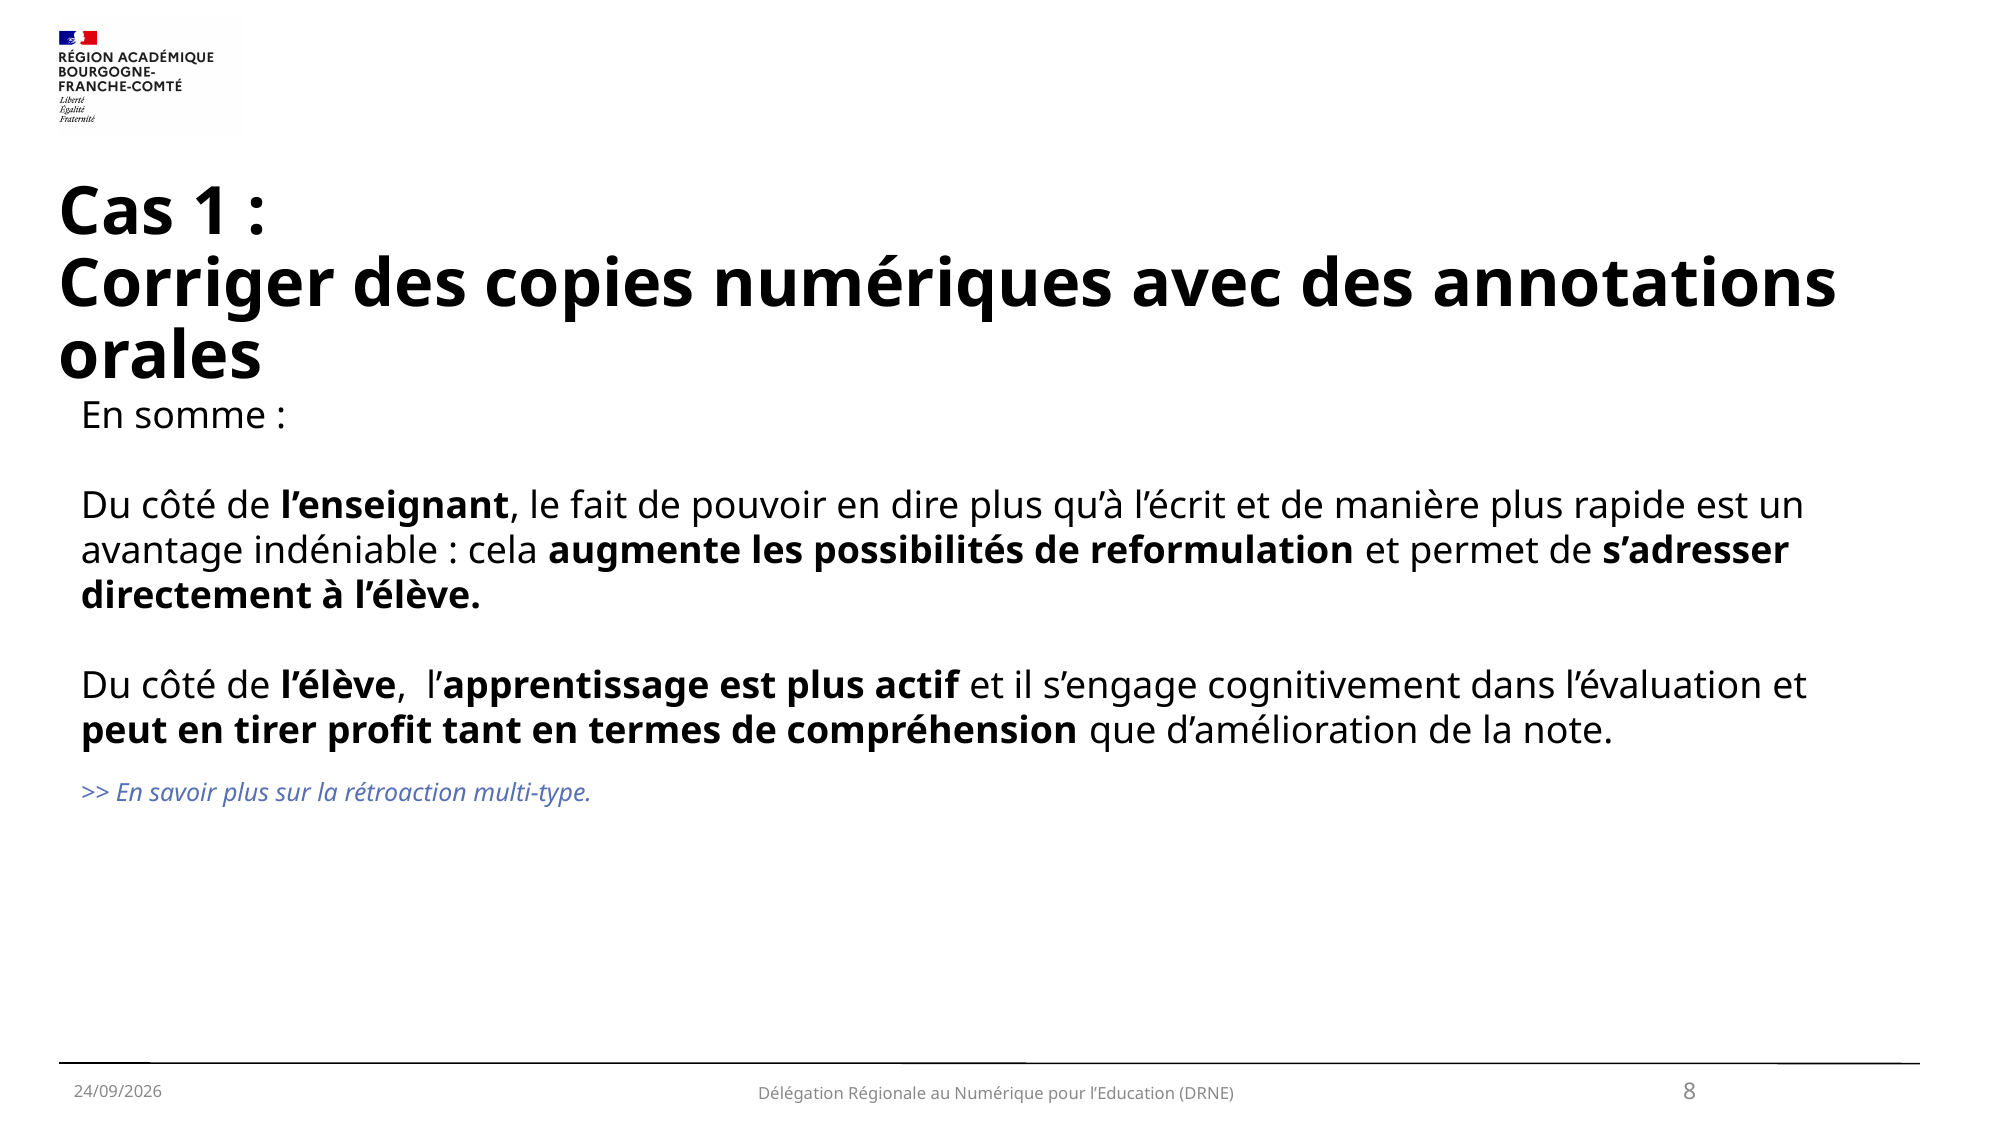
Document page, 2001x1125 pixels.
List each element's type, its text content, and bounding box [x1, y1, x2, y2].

text_box En somme : Du côté de l’enseignant, le fait de pouvoir en dire plus qu’à l’écrit et de manière plus rapide est un avantage indéniable : cela augmente les possibilités de reformulation et permet de s’adresser directement à l’élève. Du côté de l’élève, l’apprentissage est plus actif et il s’engage cognitivement dans l’évaluation et peut en tirer profit tant en termes de compréhension que d’amélioration de la note. >> En savoir plus sur la rétroaction multi-type. [66, 384, 1831, 1004]
title Cas 1 : Corriger des copies numériques avec des annotations orales [59, 177, 1919, 325]
text_box 8 [1683, 1062, 1919, 1122]
text_box 29/10/2024 [59, 1062, 295, 1122]
text_box Délégation Régionale au Numérique pour l’Education (DRNE) [546, 1063, 1432, 1123]
